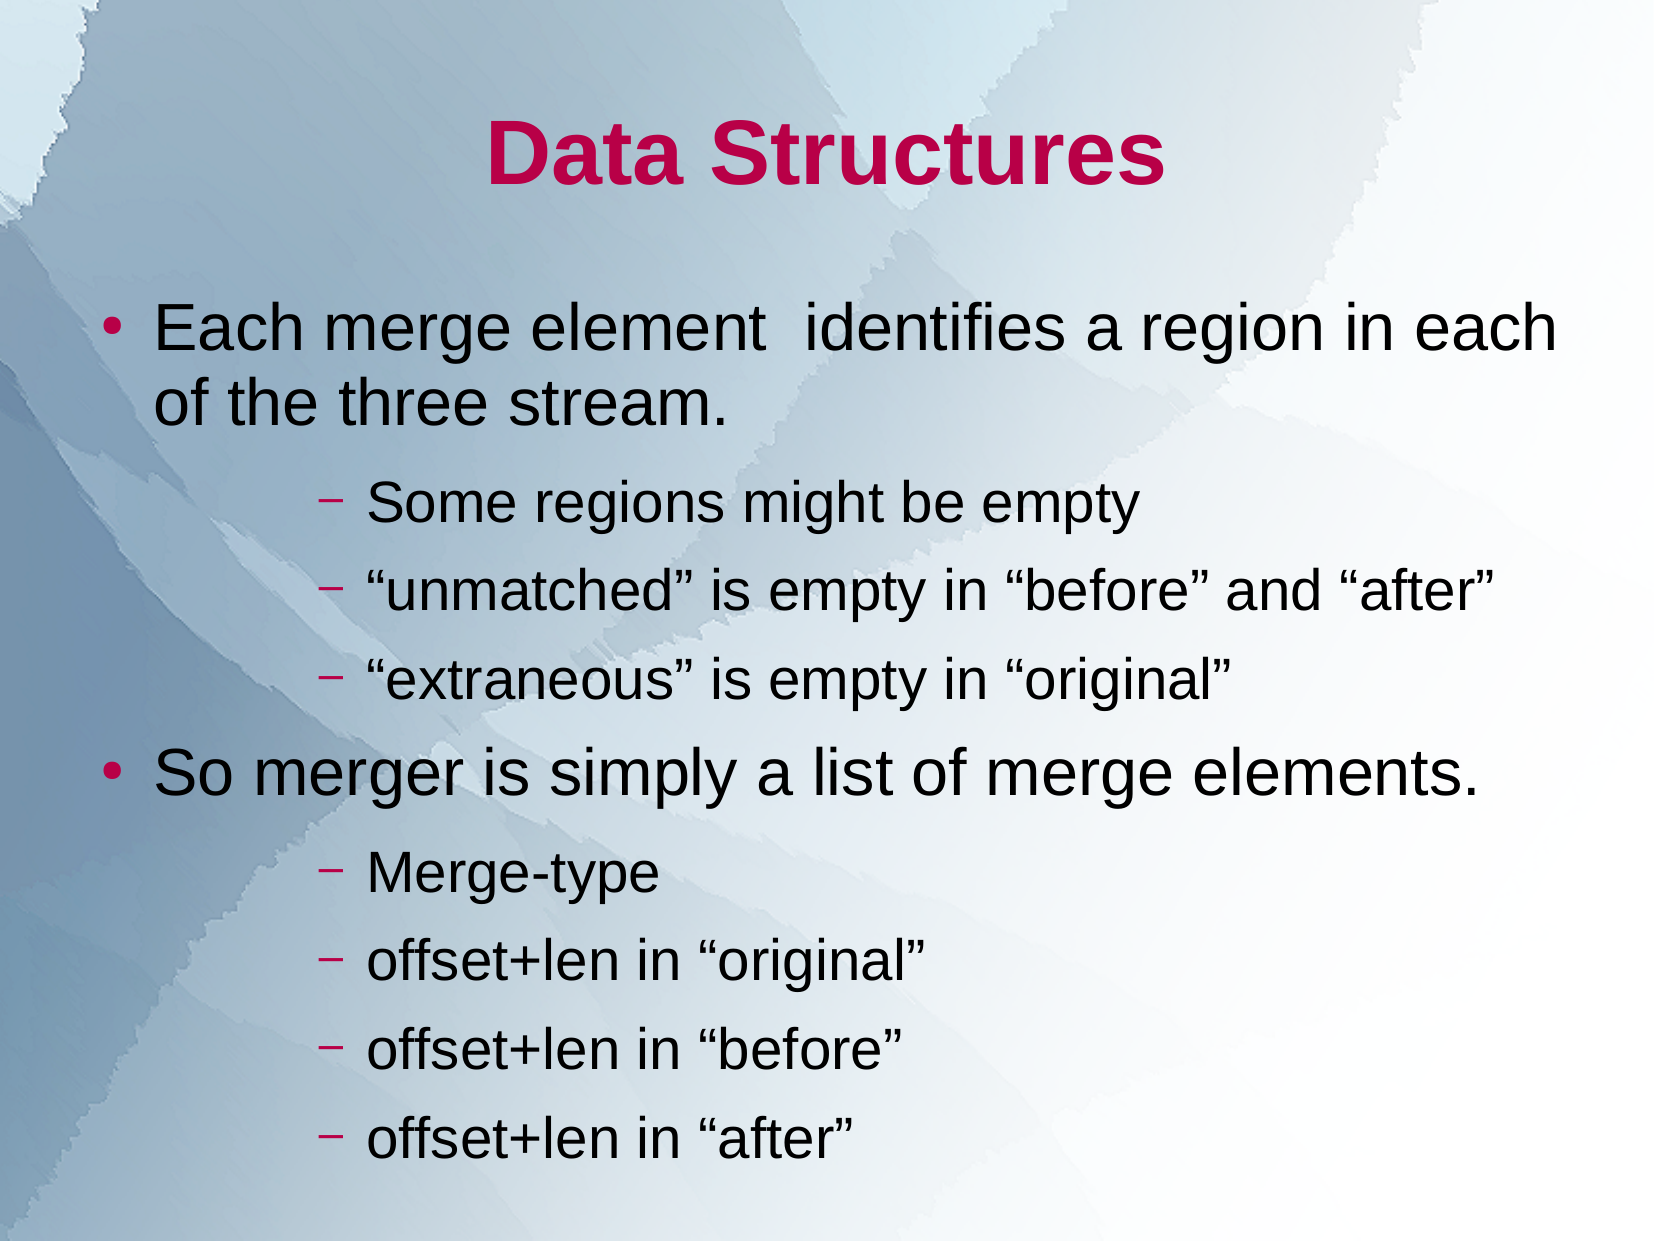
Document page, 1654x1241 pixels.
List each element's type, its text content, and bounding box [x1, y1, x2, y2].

list Each merge element identifies a region in each of the three stream. Some regions might be empty “unmatched” is empty in “before” and “after” “extraneous” is empty in “original” So merger is simply a list of merge elements. Merge-type offset+len in “original” offset+len in “before” offset+len in “after” [82, 290, 1571, 1171]
title Data Structures [82, 49, 1571, 257]
picture [0, 0, 1654, 1241]
